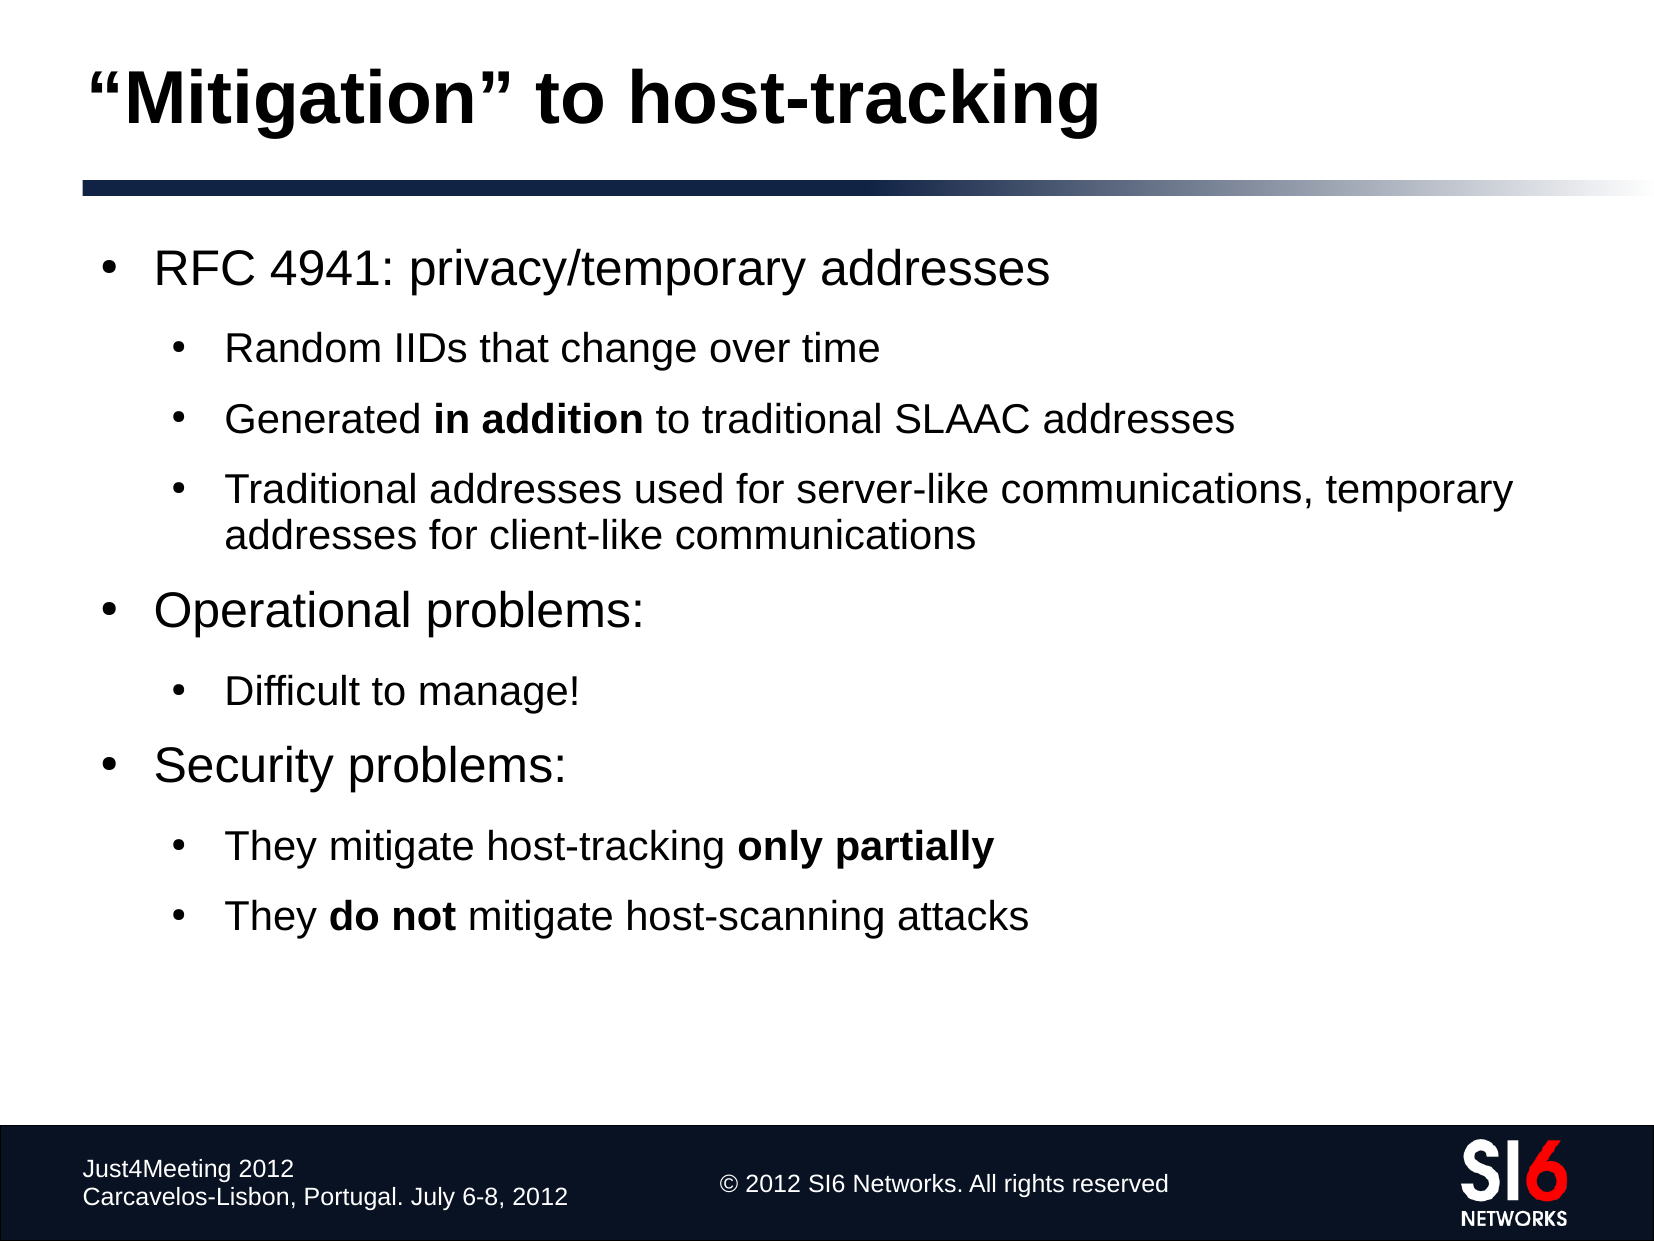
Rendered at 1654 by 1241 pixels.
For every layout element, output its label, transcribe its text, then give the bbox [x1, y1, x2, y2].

picture [1461, 1139, 1567, 1226]
list RFC 4941: privacy/temporary addresses Random IIDs that change over time Generated in addition to traditional SLAAC addresses Traditional addresses used for server-like communications, temporary addresses for client-like communications Operational problems: Difficult to manage! Security problems: They mitigate host-tracking only partially They do not mitigate host-scanning attacks [82, 240, 1571, 1059]
title “Mitigation” to host-tracking [86, 30, 1576, 166]
